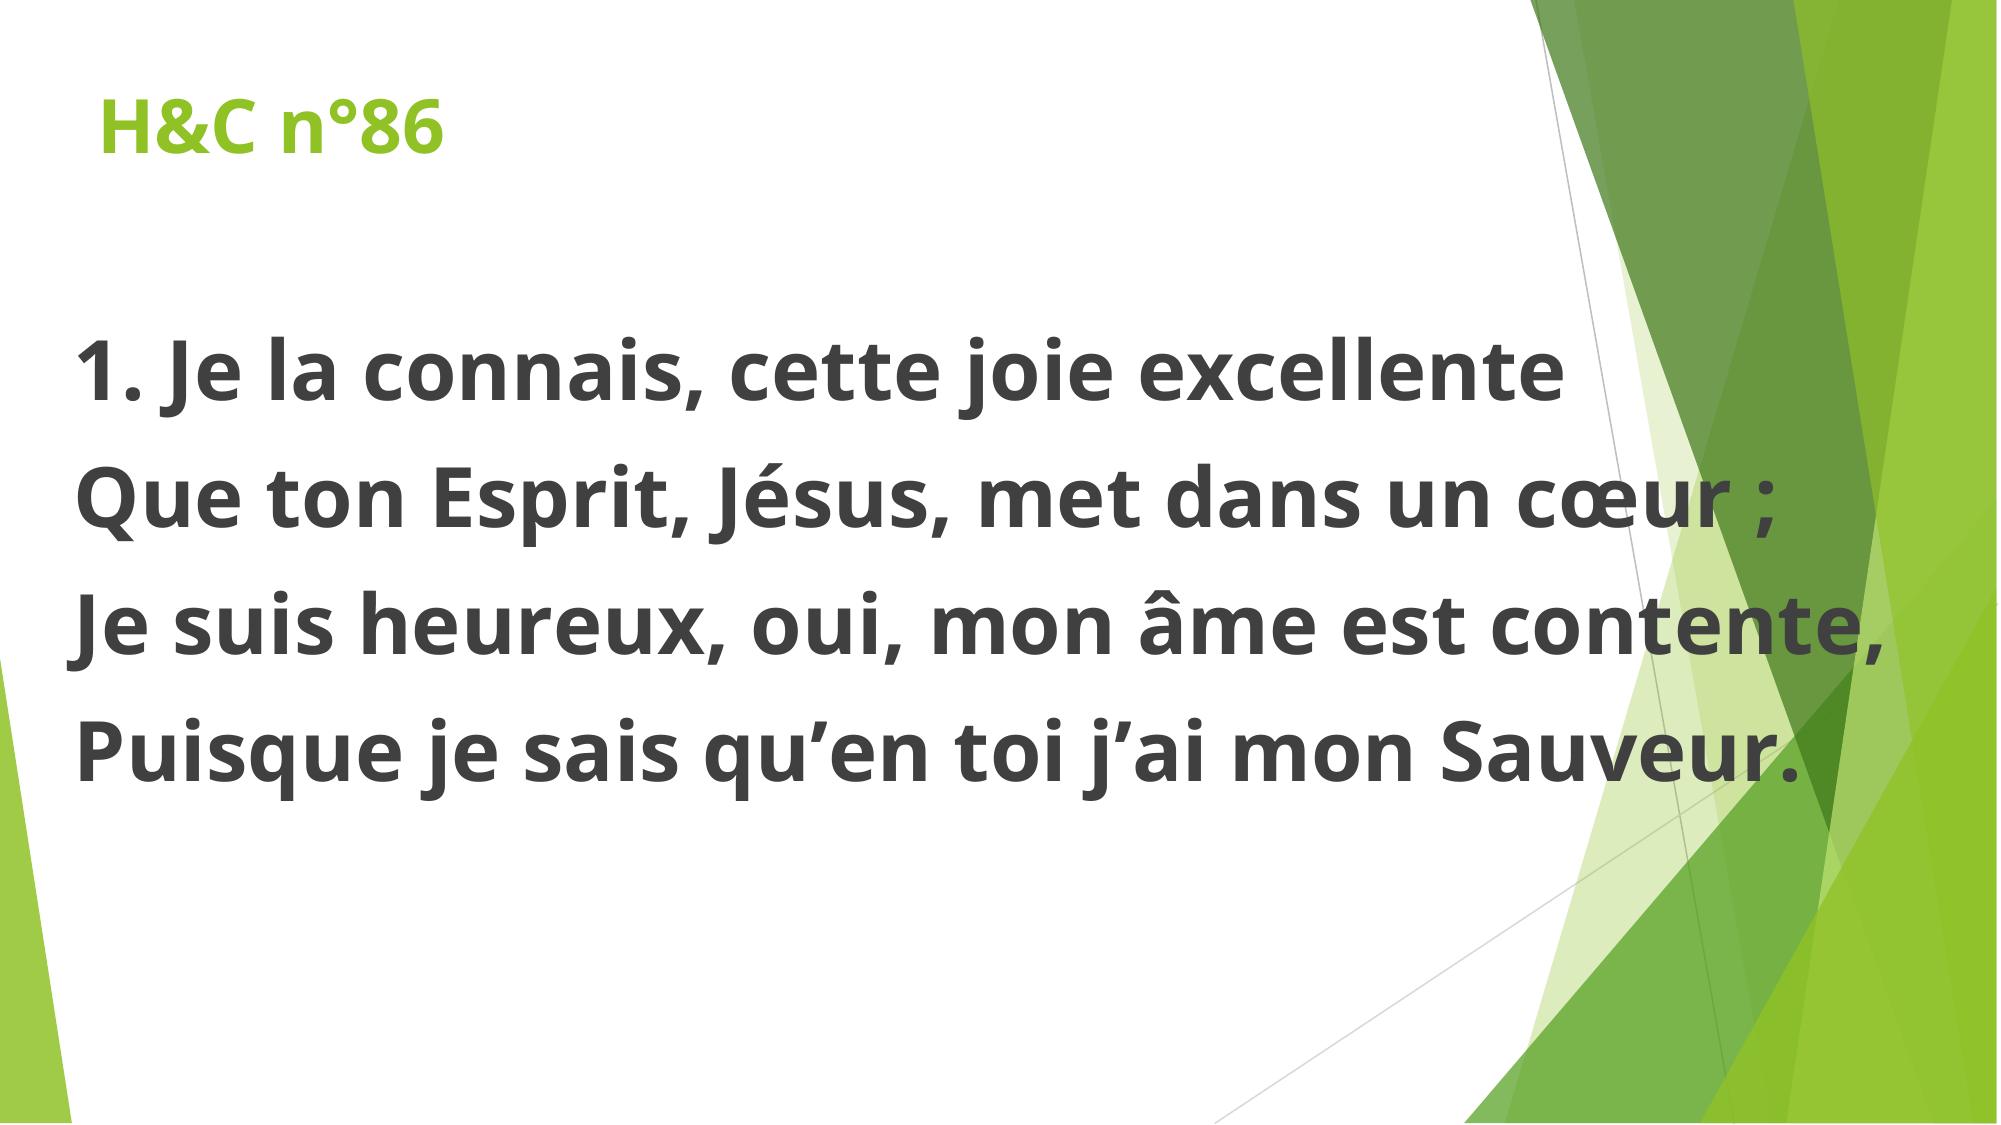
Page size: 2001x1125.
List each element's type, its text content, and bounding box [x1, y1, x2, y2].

text_box H&C n°86 [82, 70, 1522, 178]
text_box 1. Je la connais, cette joie excellente Que ton Esprit, Jésus, met dans un cœur ; Je suis heureux, oui, mon âme est contente, Puisque je sais qu’en toi j’ai mon Sauveur. [59, 295, 2001, 1037]
